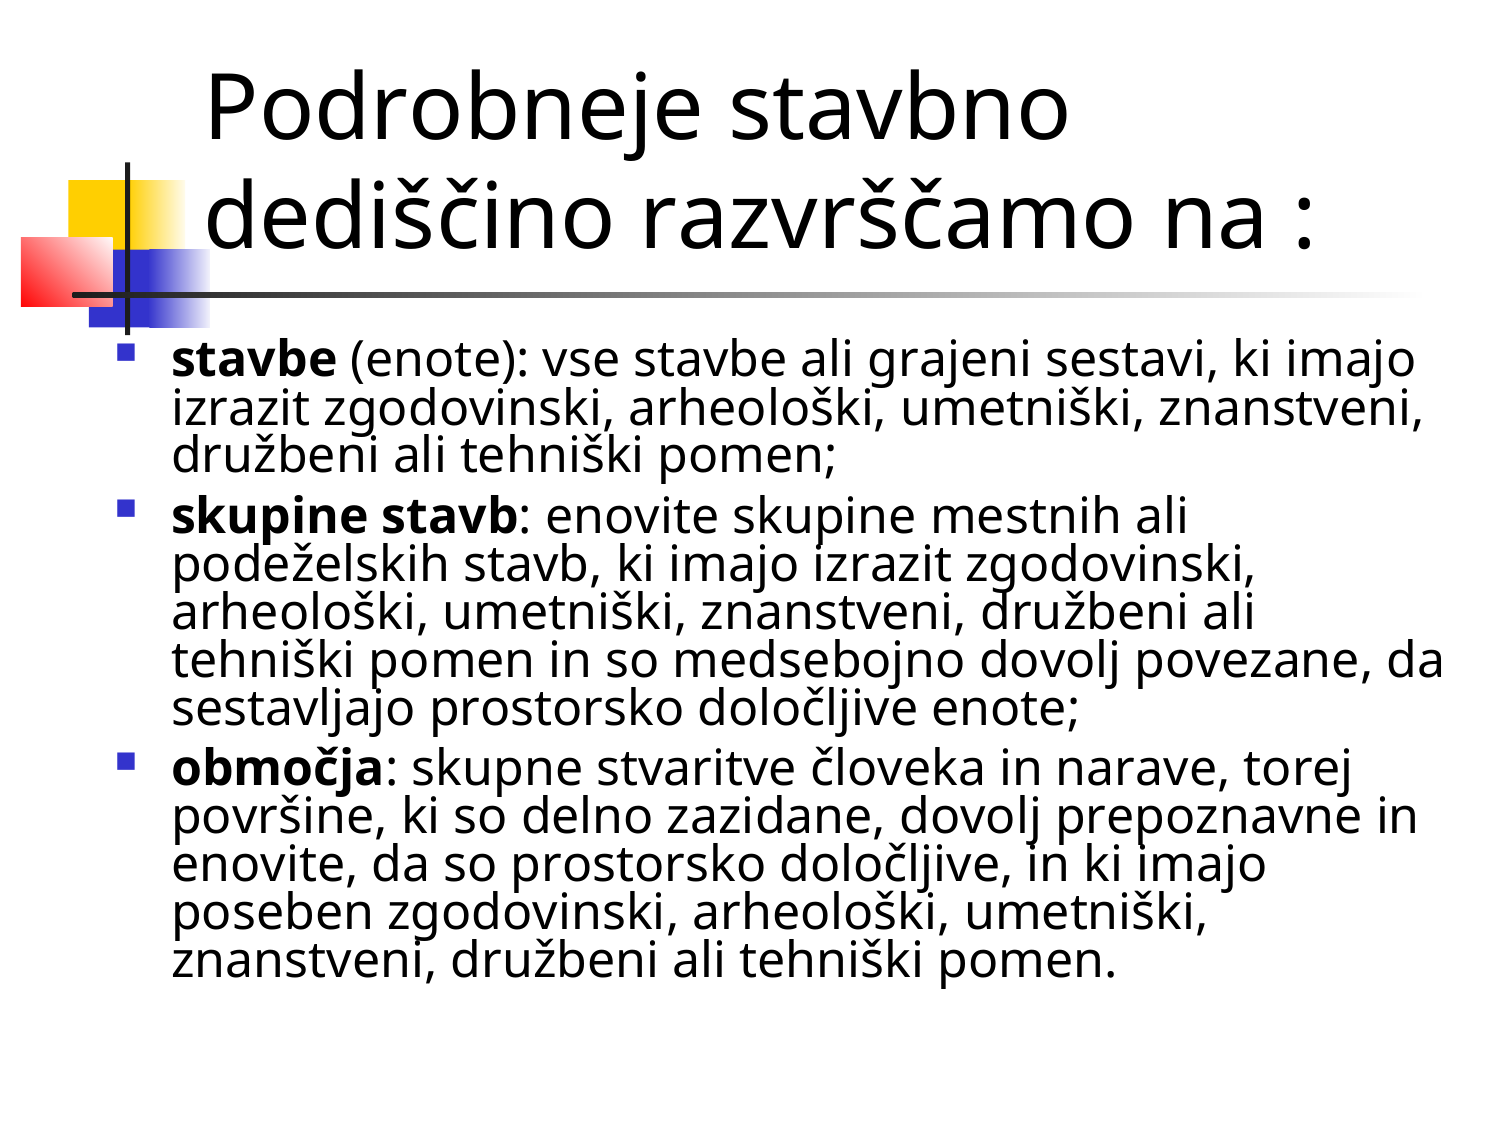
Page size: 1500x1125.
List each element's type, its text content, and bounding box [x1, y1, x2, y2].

list stavbe (enote): vse stavbe ali grajeni sestavi, ki imajo izrazit zgodovinski, arheološki, umetniški, znanstveni, družbeni ali tehniški pomen; skupine stavb: enovite skupine mestnih ali podeželskih stavb, ki imajo izrazit zgodovinski, arheološki, umetniški, znanstveni, družbeni ali tehniški pomen in so medsebojno dovolj povezane, da sestavljajo prostorsko določljive enote; območja: skupne stvaritve človeka in narave, torej površine, ki so delno zazidane, dovolj prepoznavne in enovite, da so prostorsko določljive, in ki imajo poseben zgodovinski, arheološki, umetniški, znanstveni, družbeni ali tehniški pomen. [100, 330, 1469, 1071]
title Podrobneje stavbno dediščino razvrščamo na : [188, 35, 1468, 276]
